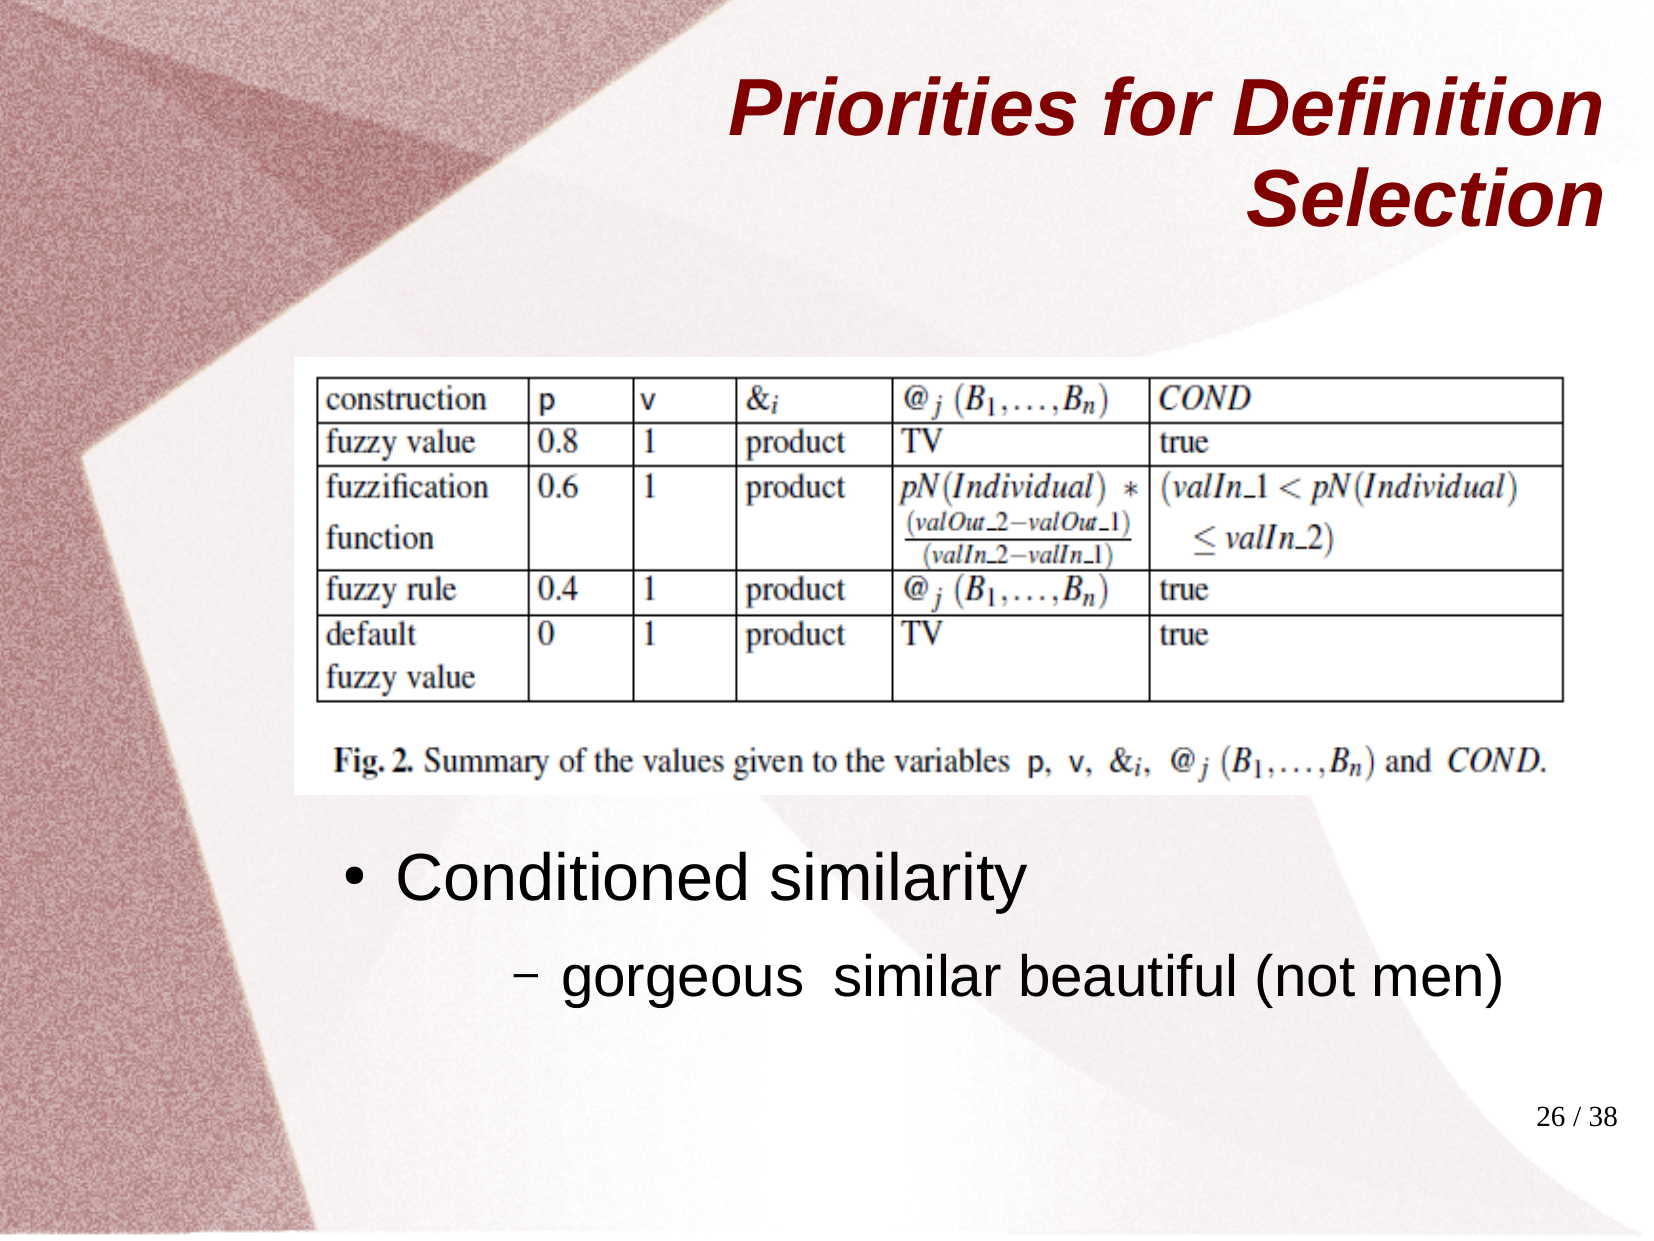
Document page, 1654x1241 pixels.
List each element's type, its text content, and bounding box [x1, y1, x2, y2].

title Priorities for Definition Selection [596, 49, 1607, 257]
list Conditioned similarity gorgeous similar beautiful (not men) [324, 840, 1601, 1010]
picture [0, 0, 1654, 1241]
